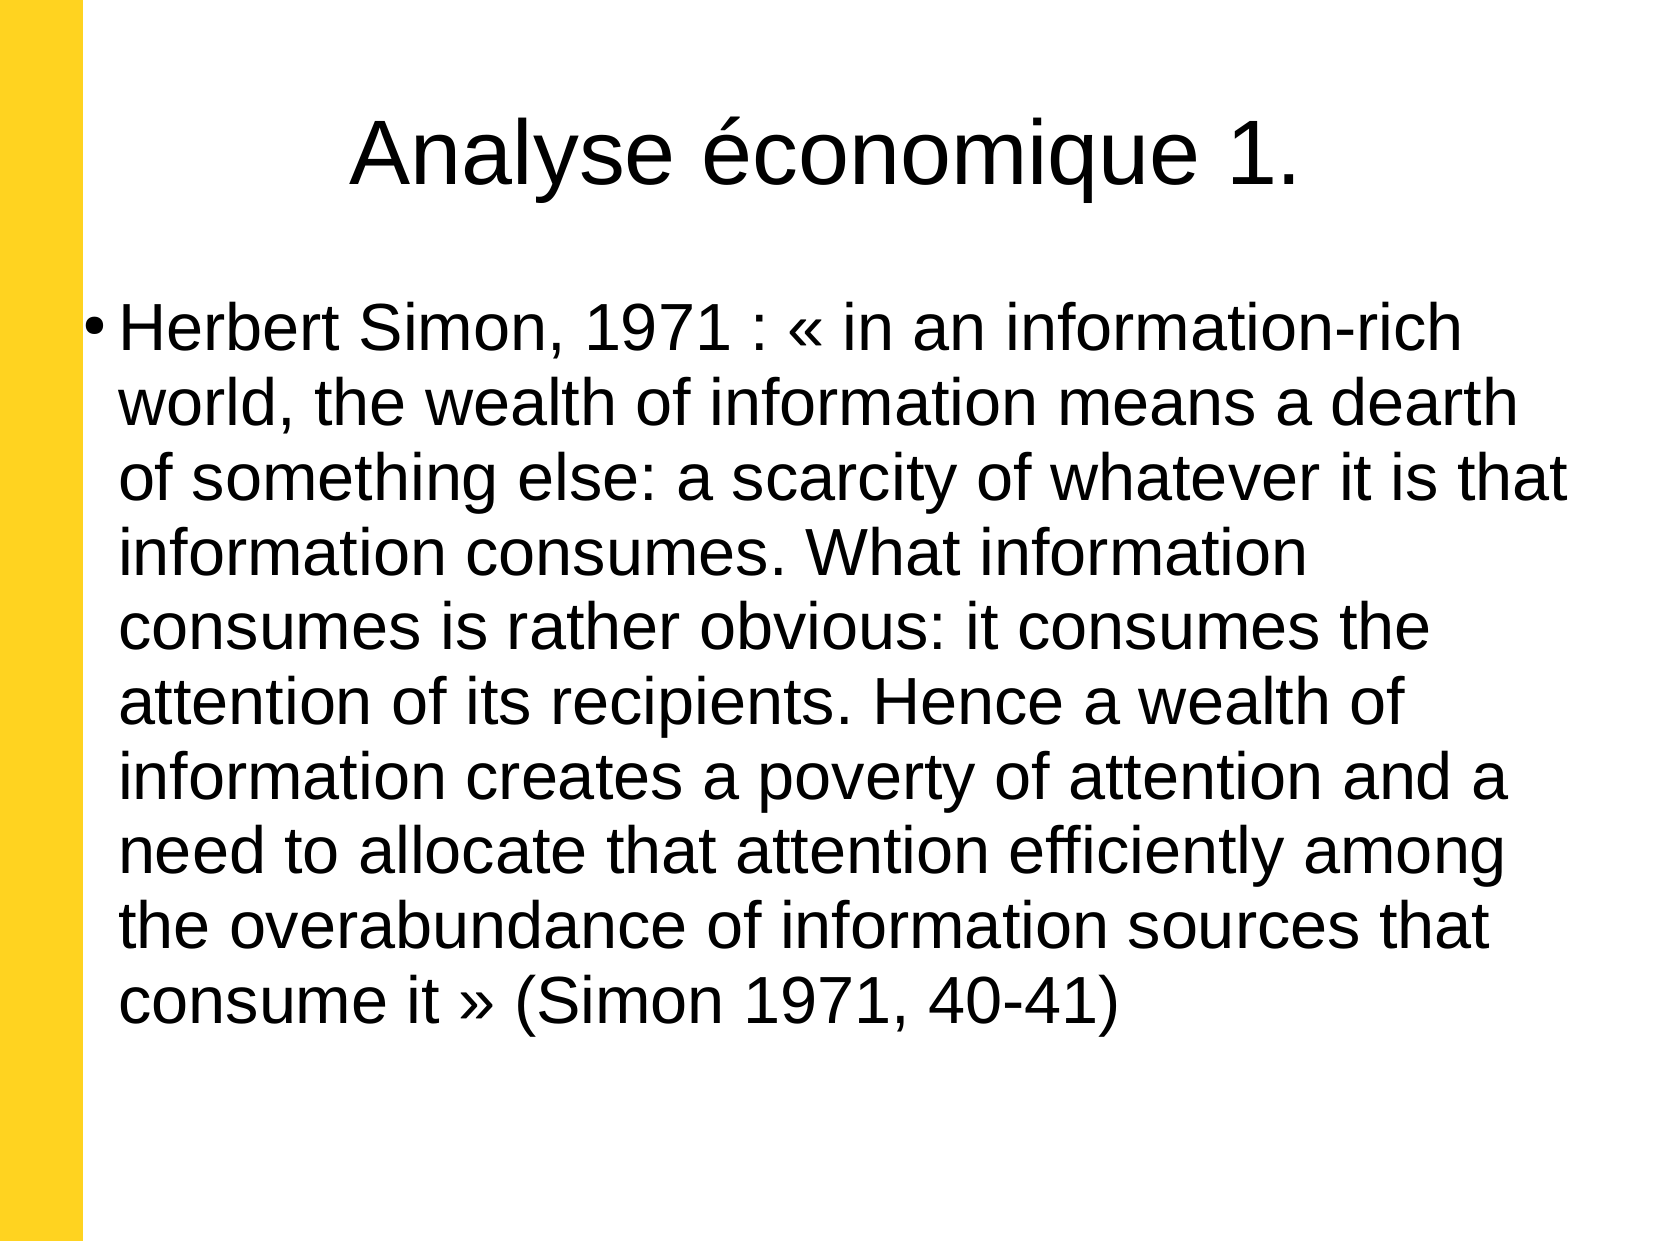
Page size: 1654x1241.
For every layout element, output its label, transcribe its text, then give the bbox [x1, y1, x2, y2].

subtitle Herbert Simon, 1971 : « in an information-rich world, the wealth of information means a dearth of something else: a scarcity of whatever it is that information consumes. What information consumes is rather obvious: it consumes the attention of its recipients. Hence a wealth of information creates a poverty of attention and a need to allocate that attention efficiently among the overabundance of information sources that consume it » (Simon 1971, 40-41) [83, 290, 1571, 1036]
text_box [0, 0, 83, 1241]
title Analyse économique 1. [83, 49, 1571, 257]
